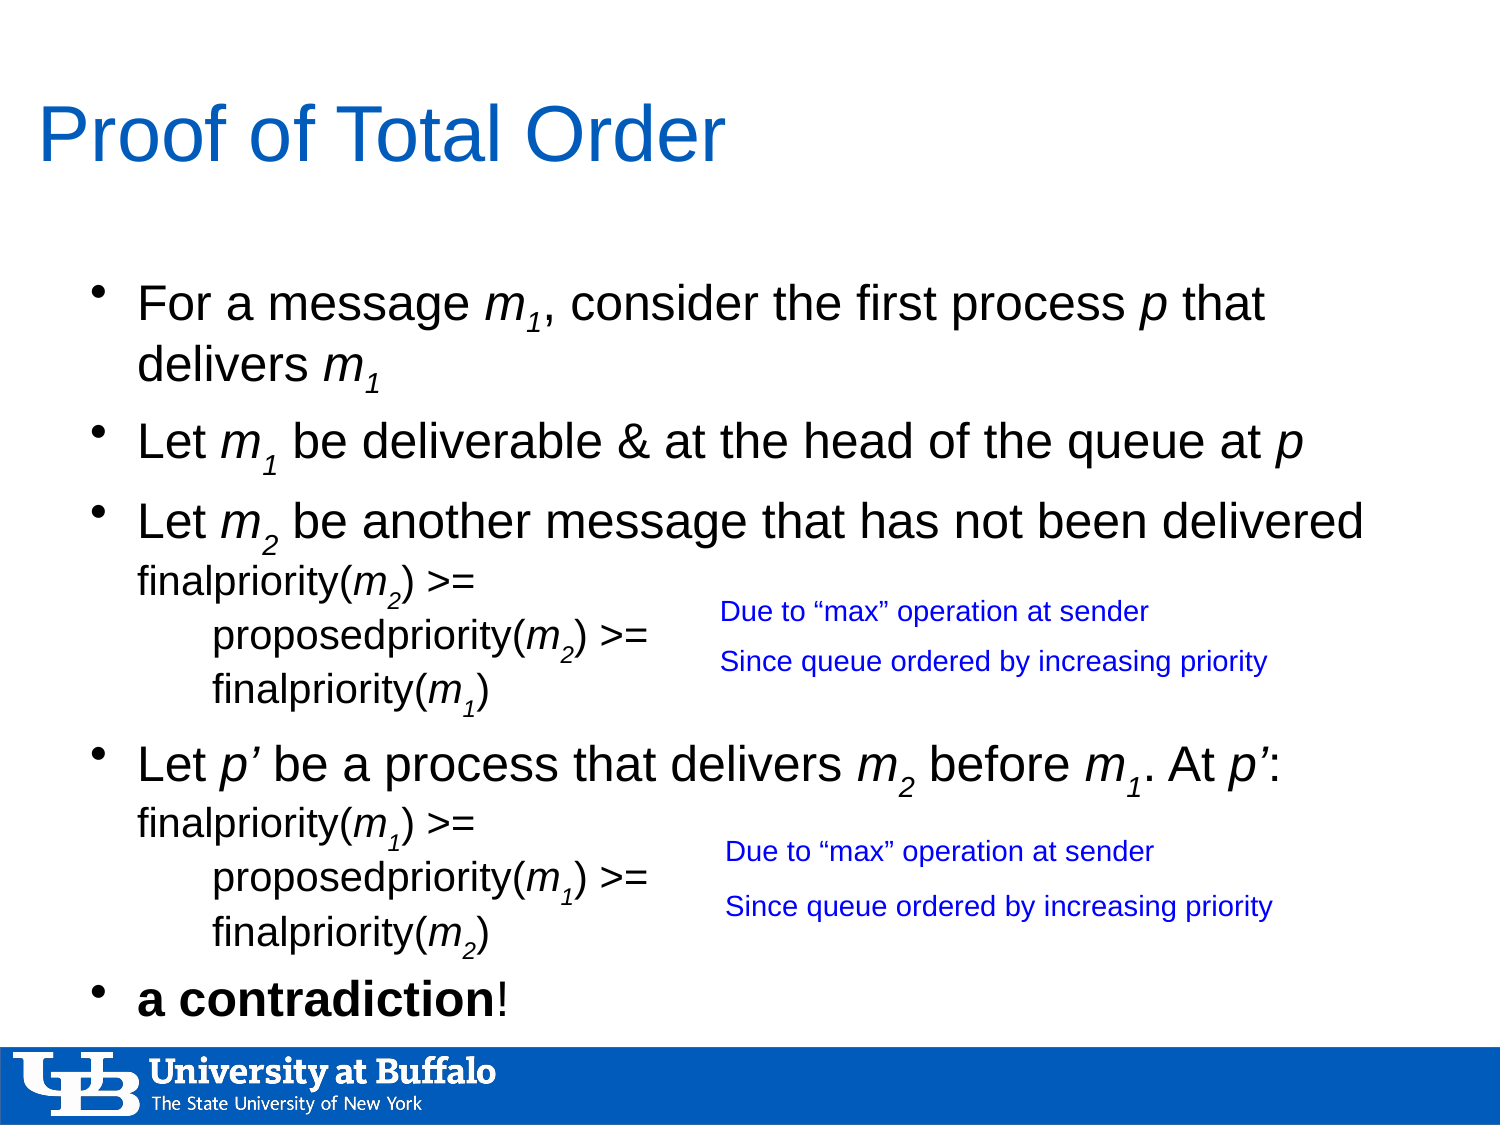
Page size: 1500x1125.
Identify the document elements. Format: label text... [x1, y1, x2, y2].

list For a message m1, consider the first process p that delivers m1 Let m1 be deliverable & at the head of the queue at p Let m2 be another message that has not been delivered finalpriority(m2) >= proposedpriority(m2) >= finalpriority(m1) Let p’ be a process that delivers m2 before m1. At p’: finalpriority(m1) >= proposedpriority(m1) >= finalpriority(m2) a contradiction! [75, 263, 1425, 916]
text_box Since queue ordered by increasing priority [710, 880, 1289, 930]
text_box Due to “max” operation at sender [705, 584, 1165, 634]
title Proof of Total Order [37, 95, 1388, 173]
text_box Since queue ordered by increasing priority [705, 634, 1284, 685]
text_box Due to “max” operation at sender [710, 824, 1170, 875]
picture [13, 1052, 496, 1116]
